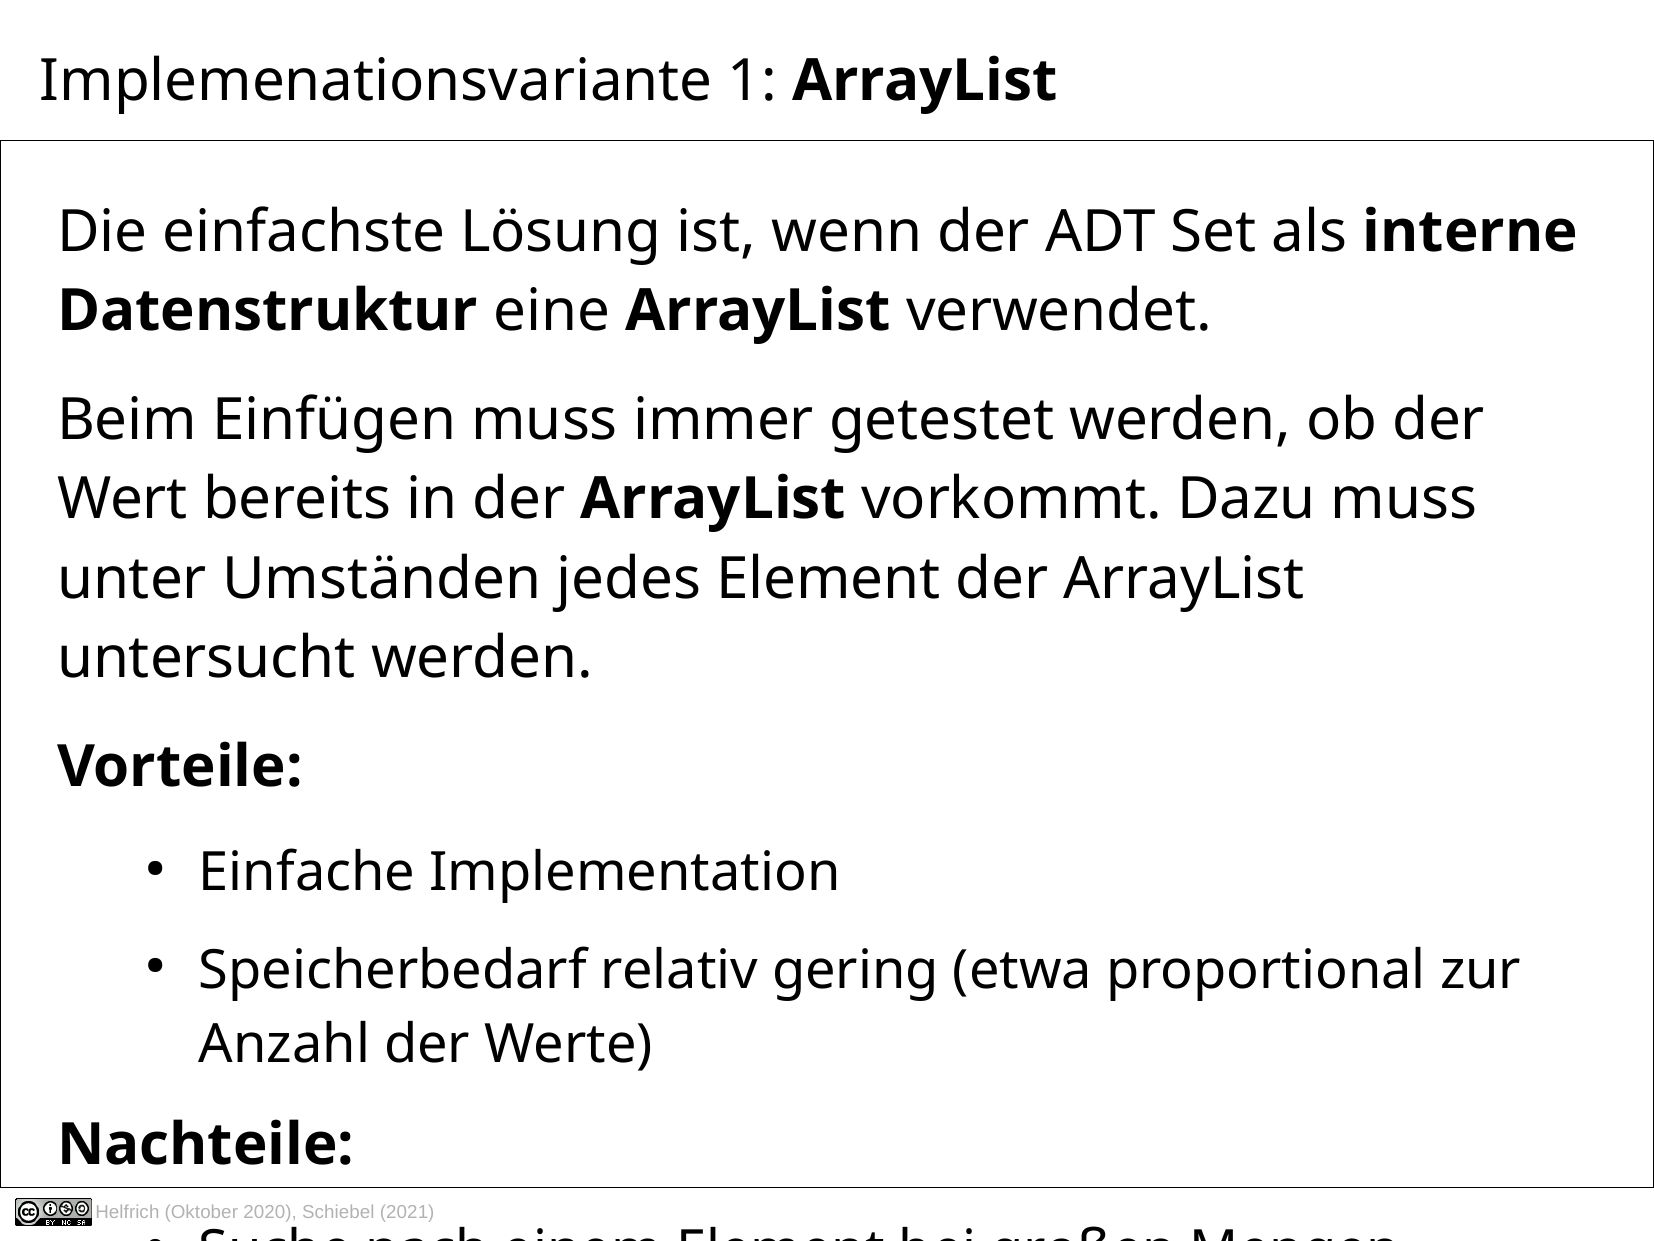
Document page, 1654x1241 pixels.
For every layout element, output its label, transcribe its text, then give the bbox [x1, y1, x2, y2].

title Implemenationsvariante 1: ArrayList [40, 39, 1160, 117]
picture [15, 1198, 92, 1226]
list Die einfachste Lösung ist, wenn der ADT Set als interne Datenstruktur eine ArrayList verwendet. Beim Einfügen muss immer getestet werden, ob der Wert bereits in der ArrayList vorkommt. Dazu muss unter Umständen jedes Element der ArrayList untersucht werden. Vorteile: Einfache Implementation Speicherbedarf relativ gering (etwa proportional zur Anzahl der Werte) Nachteile: Suche nach einem Element bei großen Mengen aufwendig (proportional zur Anzahl der Werte) [57, 189, 1605, 1113]
